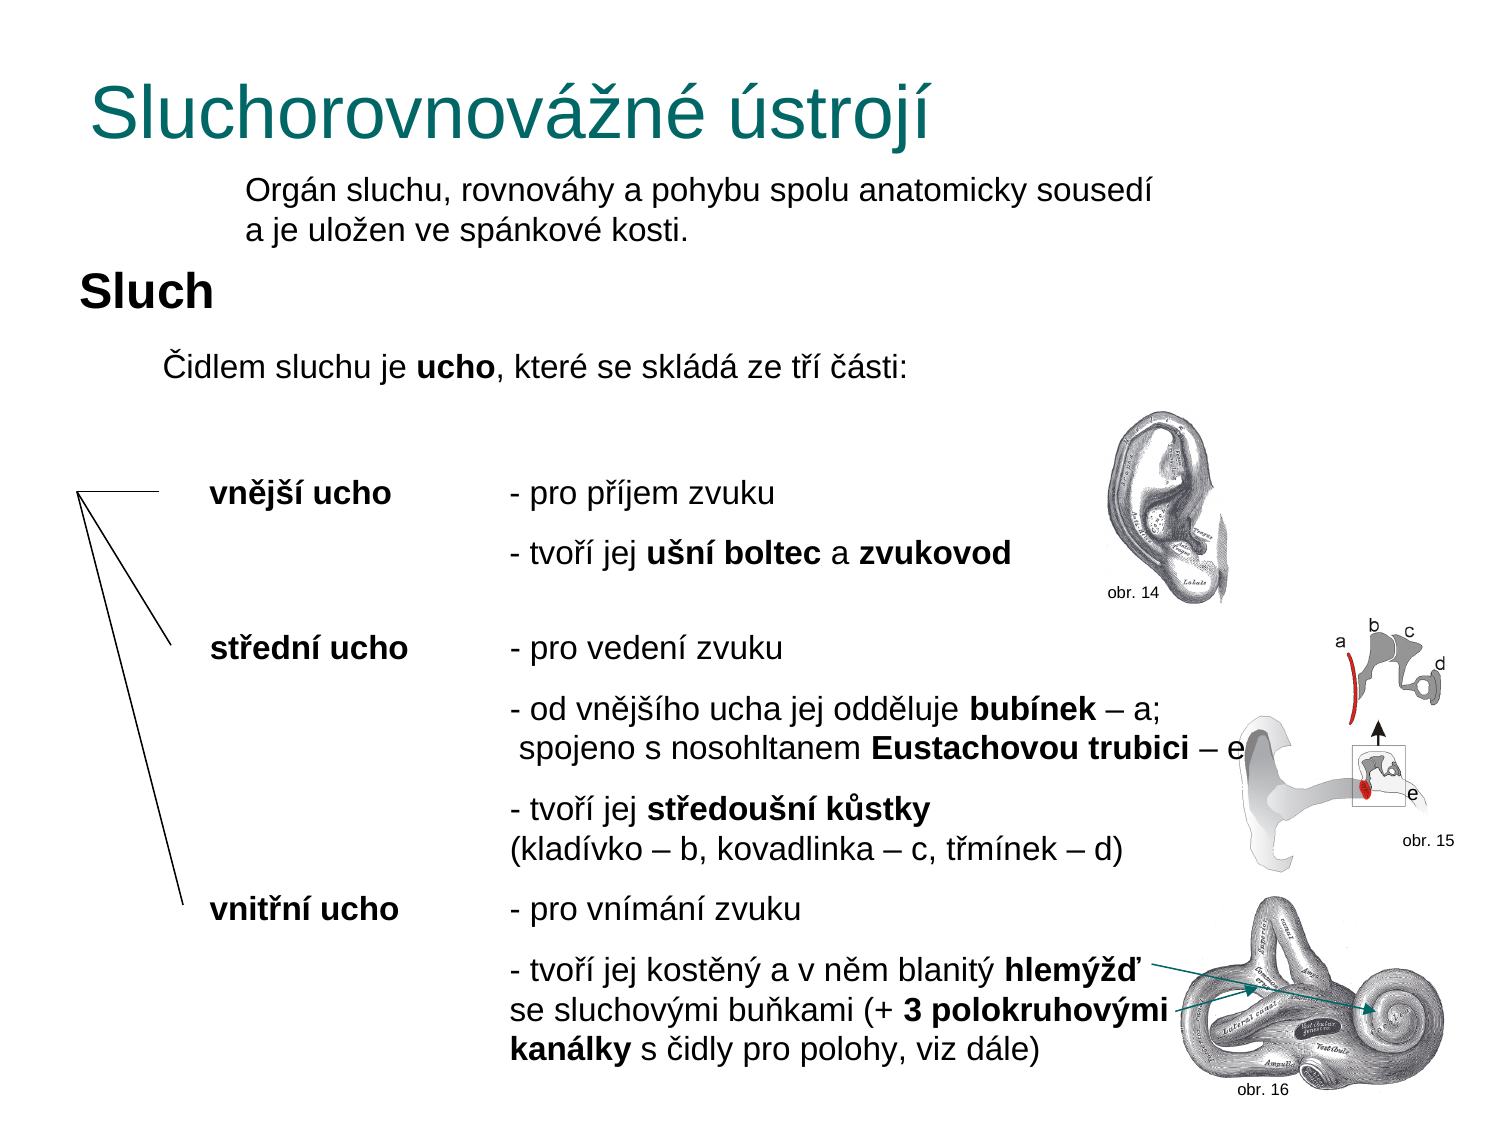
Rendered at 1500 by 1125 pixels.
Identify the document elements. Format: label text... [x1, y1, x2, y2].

text_box střední ucho - pro vedení zvuku - od vnějšího ucha jej odděluje bubínek – a; spojeno s nosohltanem Eustachovou trubici – e - tvoří jej středoušní kůstky (kladívko – b, kovadlinka – c, třmínek – d) [195, 618, 1282, 876]
text_box Sluch [64, 251, 243, 327]
text_box Orgán sluchu, rovnováhy a pohybu spolu anatomicky sousedí a je uložen ve spánkové kosti. [230, 160, 1188, 257]
text_box vnitřní ucho - pro vnímání zvuku - tvoří jej kostěný a v něm blanitý hlemýžď se sluchovými buňkami (+ 3 polokruhovými kanálky s čidly pro polohy, viz dále) [194, 879, 1188, 1076]
picture [1175, 971, 1245, 1010]
picture [1175, 609, 1471, 1092]
text_box Čidlem sluchu je ucho, které se skládá ze tří části: [147, 337, 1034, 394]
text_box vnější ucho - pro příjem zvuku - tvoří jej ušní boltec a zvukovod [194, 463, 1104, 580]
text_box e [1392, 771, 1428, 813]
picture [1104, 408, 1230, 607]
text_box obr. 14 [1092, 574, 1199, 610]
text_box obr. 16 [1222, 1070, 1329, 1107]
text_box obr. 15 [1387, 822, 1495, 858]
title Sluchorovnovážné ústrojí [74, 18, 1313, 162]
